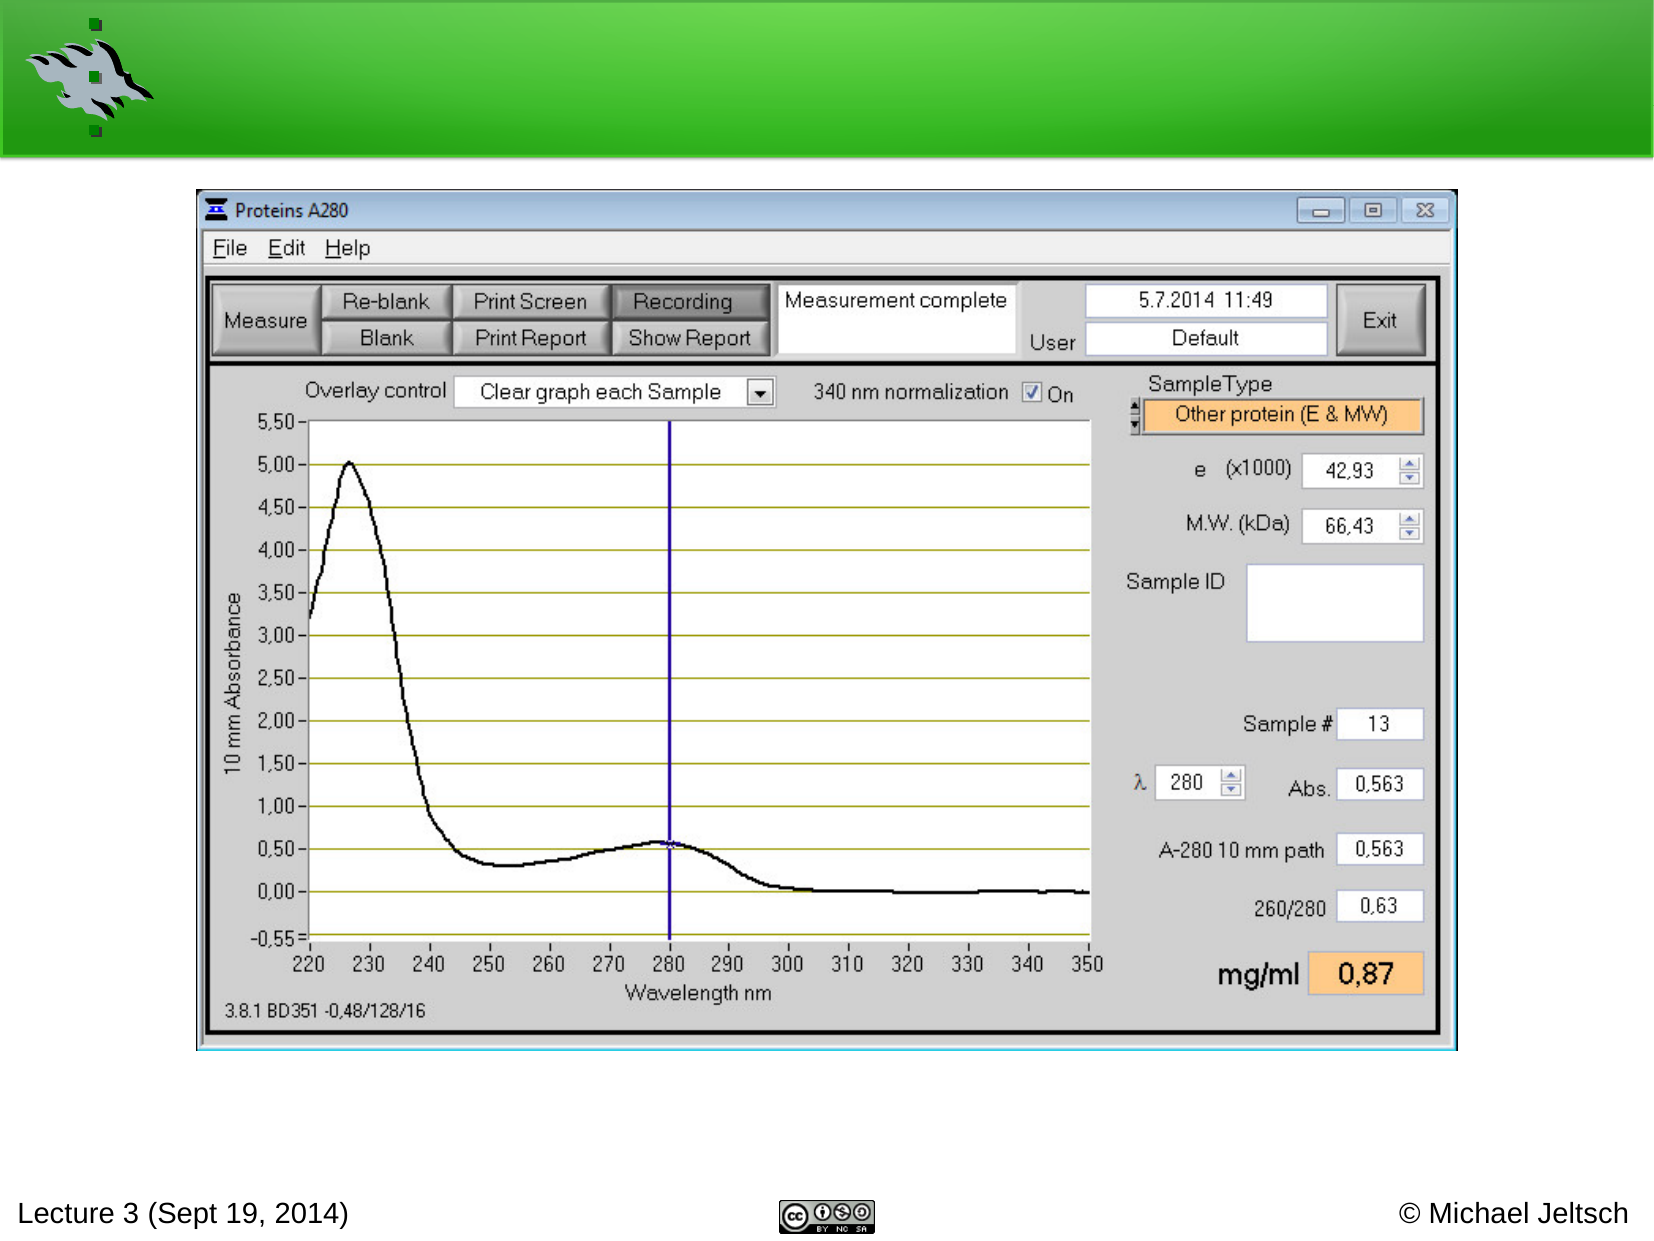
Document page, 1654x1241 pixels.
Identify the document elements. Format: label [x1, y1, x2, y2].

picture [779, 1200, 875, 1234]
picture [196, 189, 1458, 1051]
